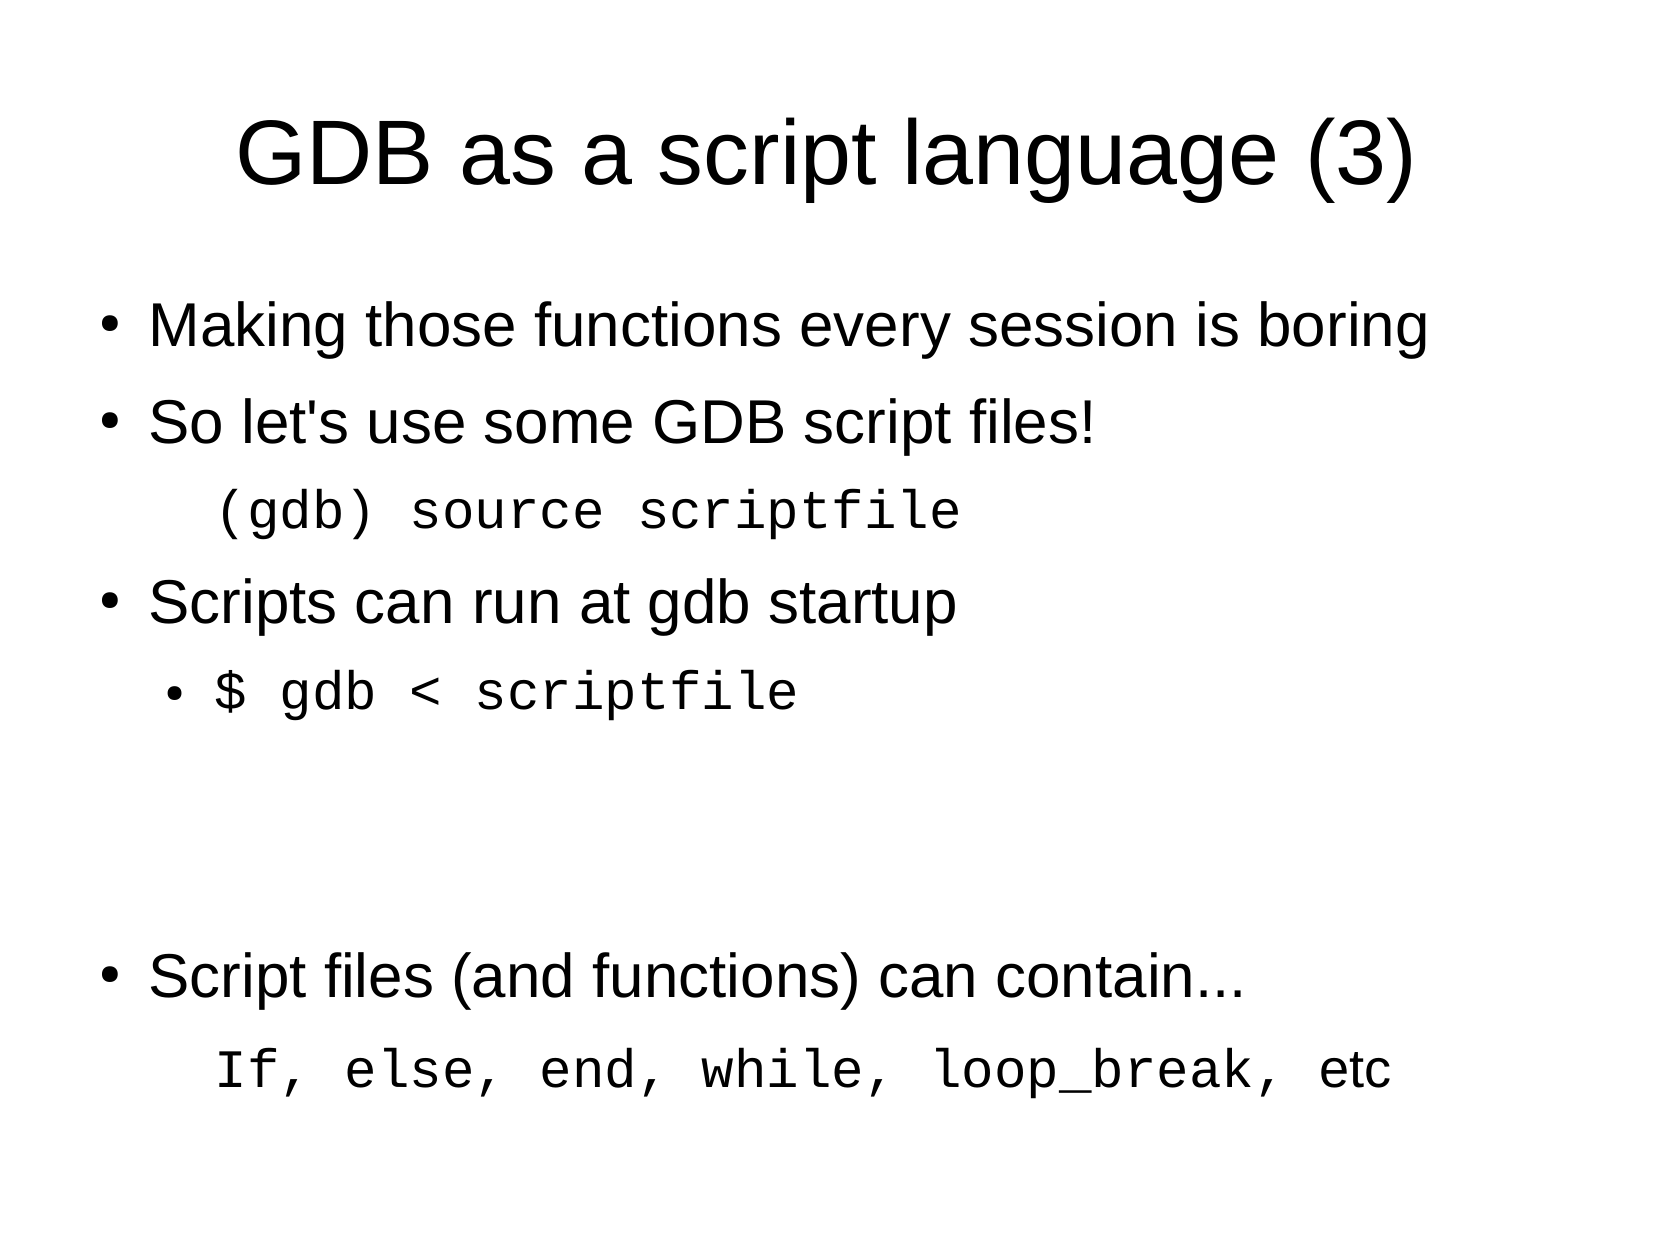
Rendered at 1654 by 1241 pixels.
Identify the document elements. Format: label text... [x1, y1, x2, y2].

title GDB as a script language (3) [82, 49, 1571, 257]
list Making those functions every session is boring So let's use some GDB script files! (gdb) source scriptfile Scripts can run at gdb startup $ gdb < scriptfile Script files (and functions) can contain... If, else, end, while, loop_break, etc [82, 290, 1571, 1109]
